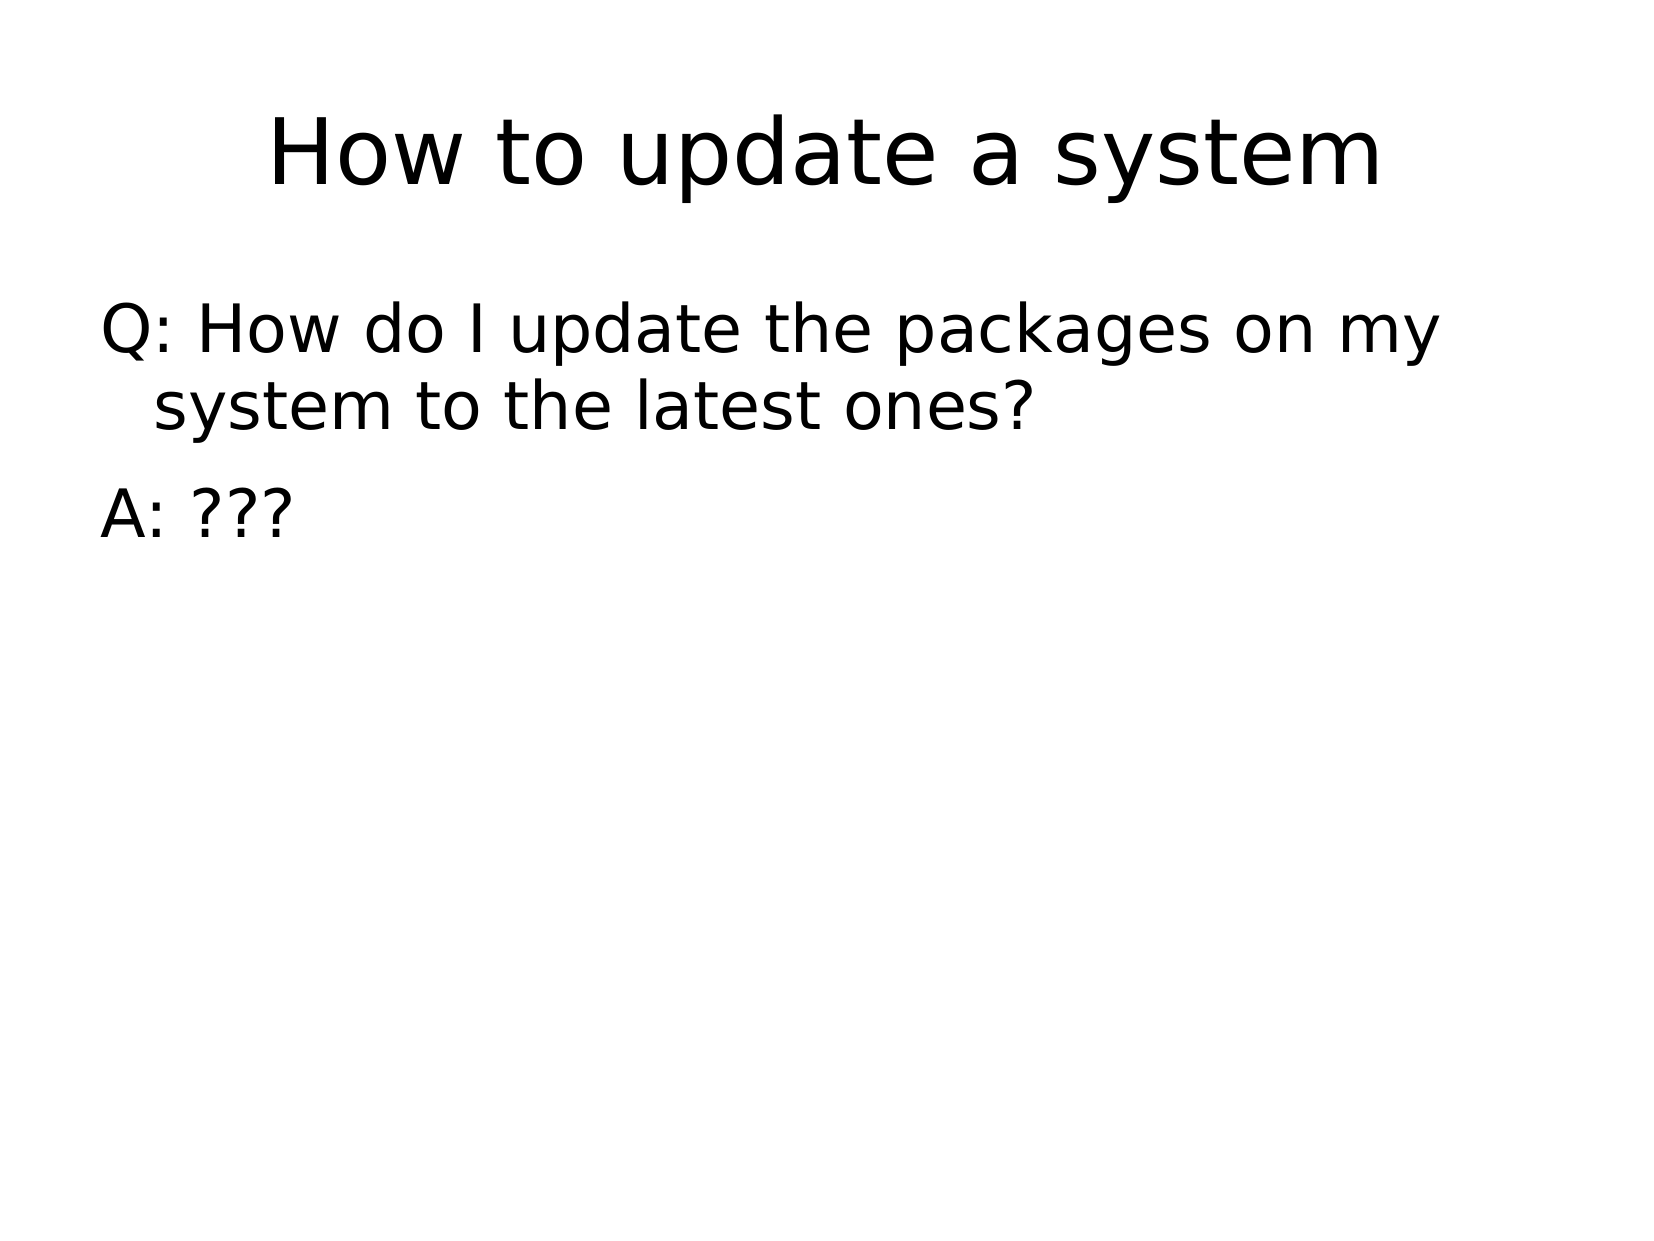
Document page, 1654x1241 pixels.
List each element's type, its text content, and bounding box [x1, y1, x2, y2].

list Q: How do I update the packages on my system to the latest ones? A: ??? [82, 290, 1571, 1094]
title How to update a system [82, 56, 1571, 250]
